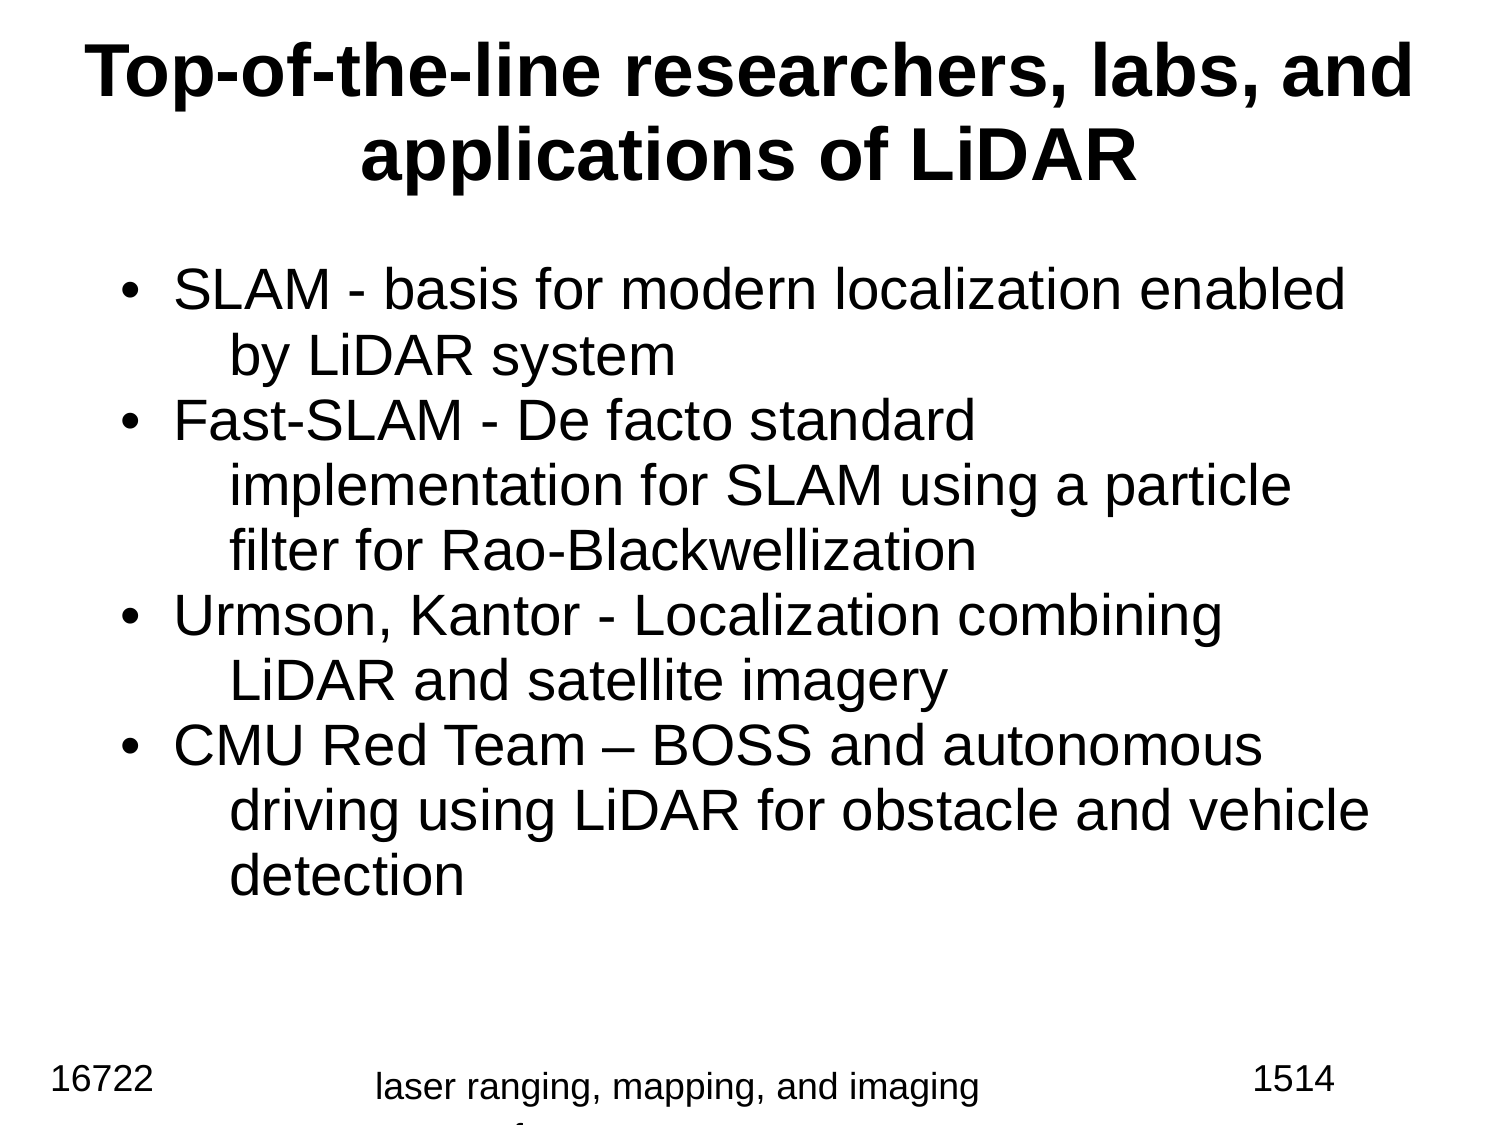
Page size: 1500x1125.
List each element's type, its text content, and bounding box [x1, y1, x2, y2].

slide_number <number>14 [1237, 1050, 1425, 1100]
list SLAM - basis for modern localization enabled by LiDAR system Fast-SLAM - De facto standard implementation for SLAM using a particle filter for Rao-Blackwellization Urmson, Kantor - Localization combining LiDAR and satellite imagery CMU Red Team – BOSS and autonomous driving using LiDAR for obstacle and vehicle detection [87, 249, 1400, 1050]
footer laser ranging, mapping, and imaging systems for exploration robots [350, 1050, 1100, 1100]
title Top-of-the-line researchers, labs, and applications of LiDAR [24, 50, 1475, 176]
slide_number 16722 [24, 1050, 350, 1100]
